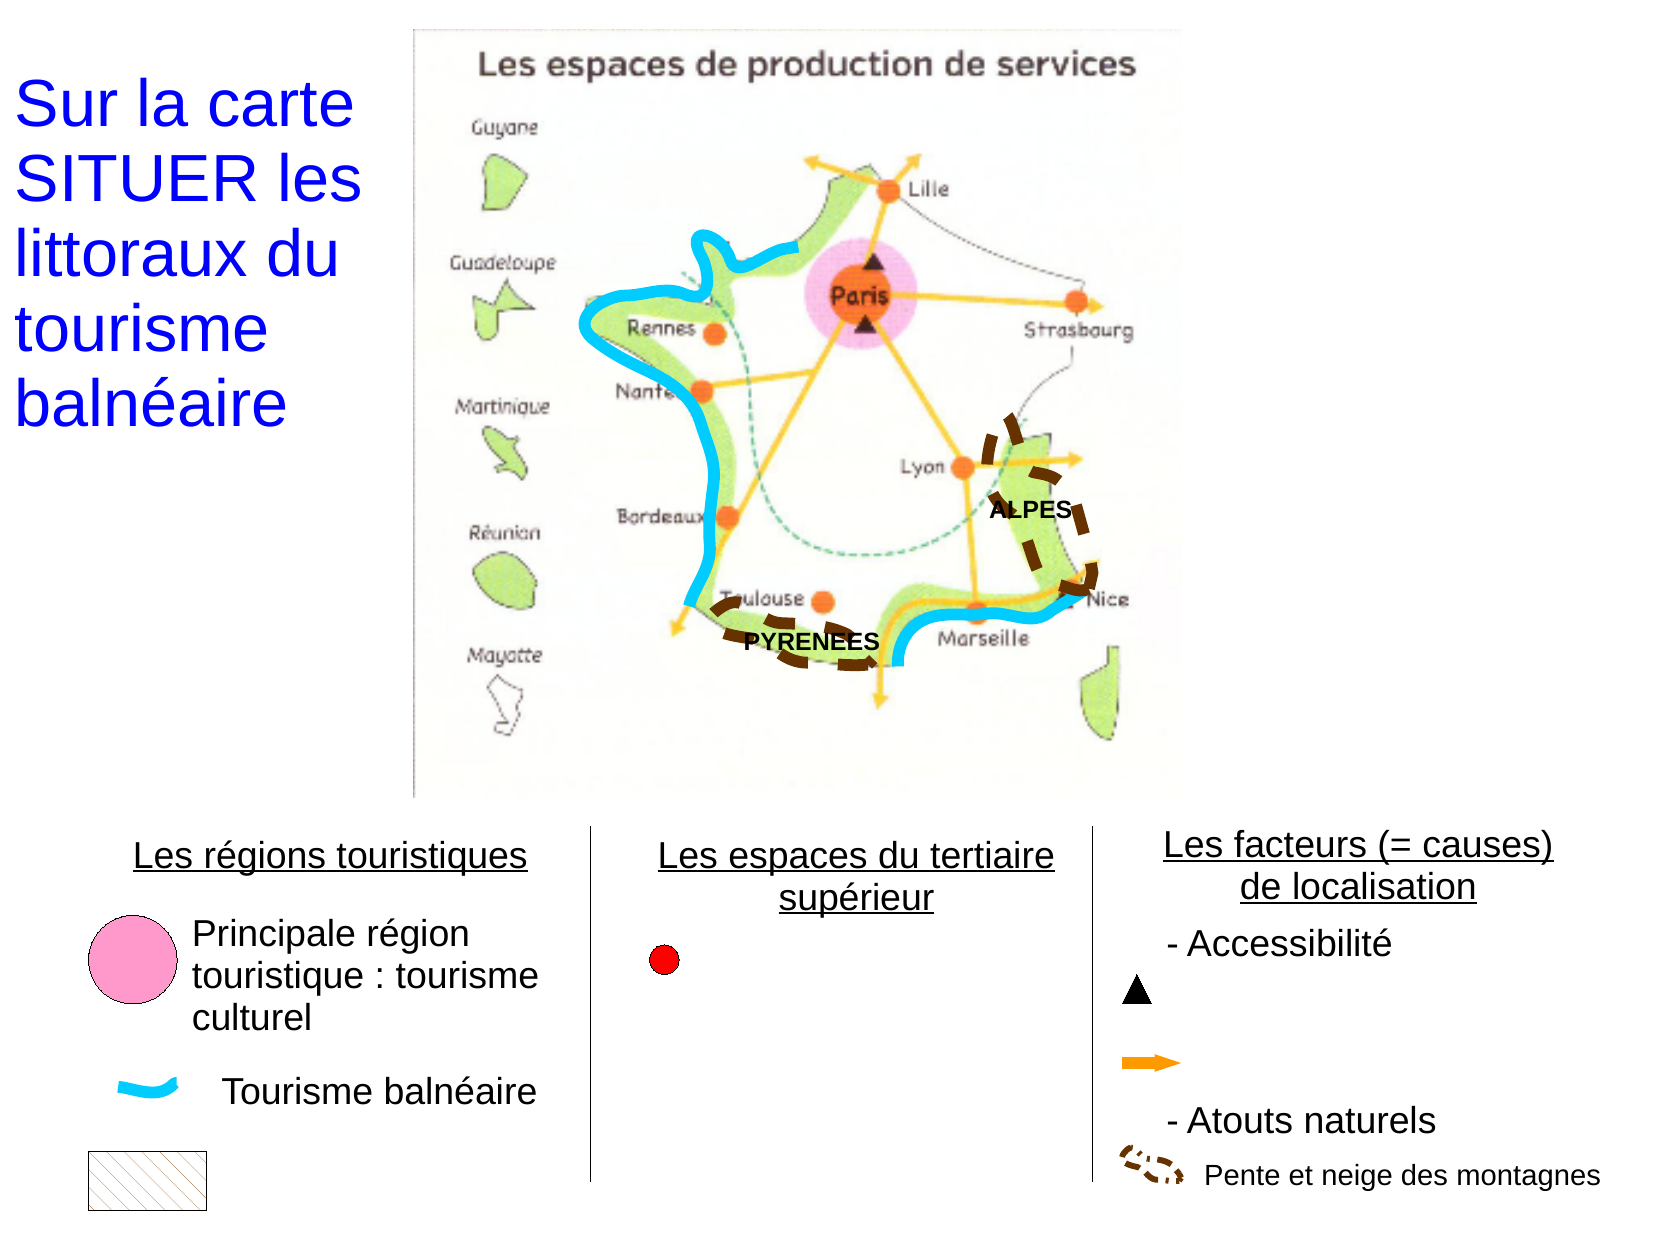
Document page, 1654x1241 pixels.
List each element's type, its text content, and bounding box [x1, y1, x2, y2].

text_box [88, 1151, 207, 1211]
text_box PYRENEES [708, 620, 916, 664]
text_box Tourisme balnéaire [206, 1062, 621, 1120]
text_box Les facteurs (= causes) de localisation [1122, 816, 1595, 916]
text_box Les régions touristiques [118, 826, 590, 884]
text_box Principale région touristique : tourisme culturel [177, 905, 650, 1046]
text_box ALPES [974, 488, 1182, 533]
text_box - Atouts naturels [1151, 1092, 1565, 1150]
text_box [1122, 974, 1152, 1004]
text_box Pente et neige des montagnes [1181, 1151, 1654, 1235]
text_box - Accessibilité [1151, 915, 1565, 973]
text_box [88, 915, 177, 1004]
text_box Sur la carte SITUER les littoraux du tourisme balnéaire [0, 59, 473, 448]
text_box [650, 944, 680, 975]
picture [413, 29, 1182, 798]
text_box Les espaces du tertiaire supérieur [620, 826, 1092, 926]
